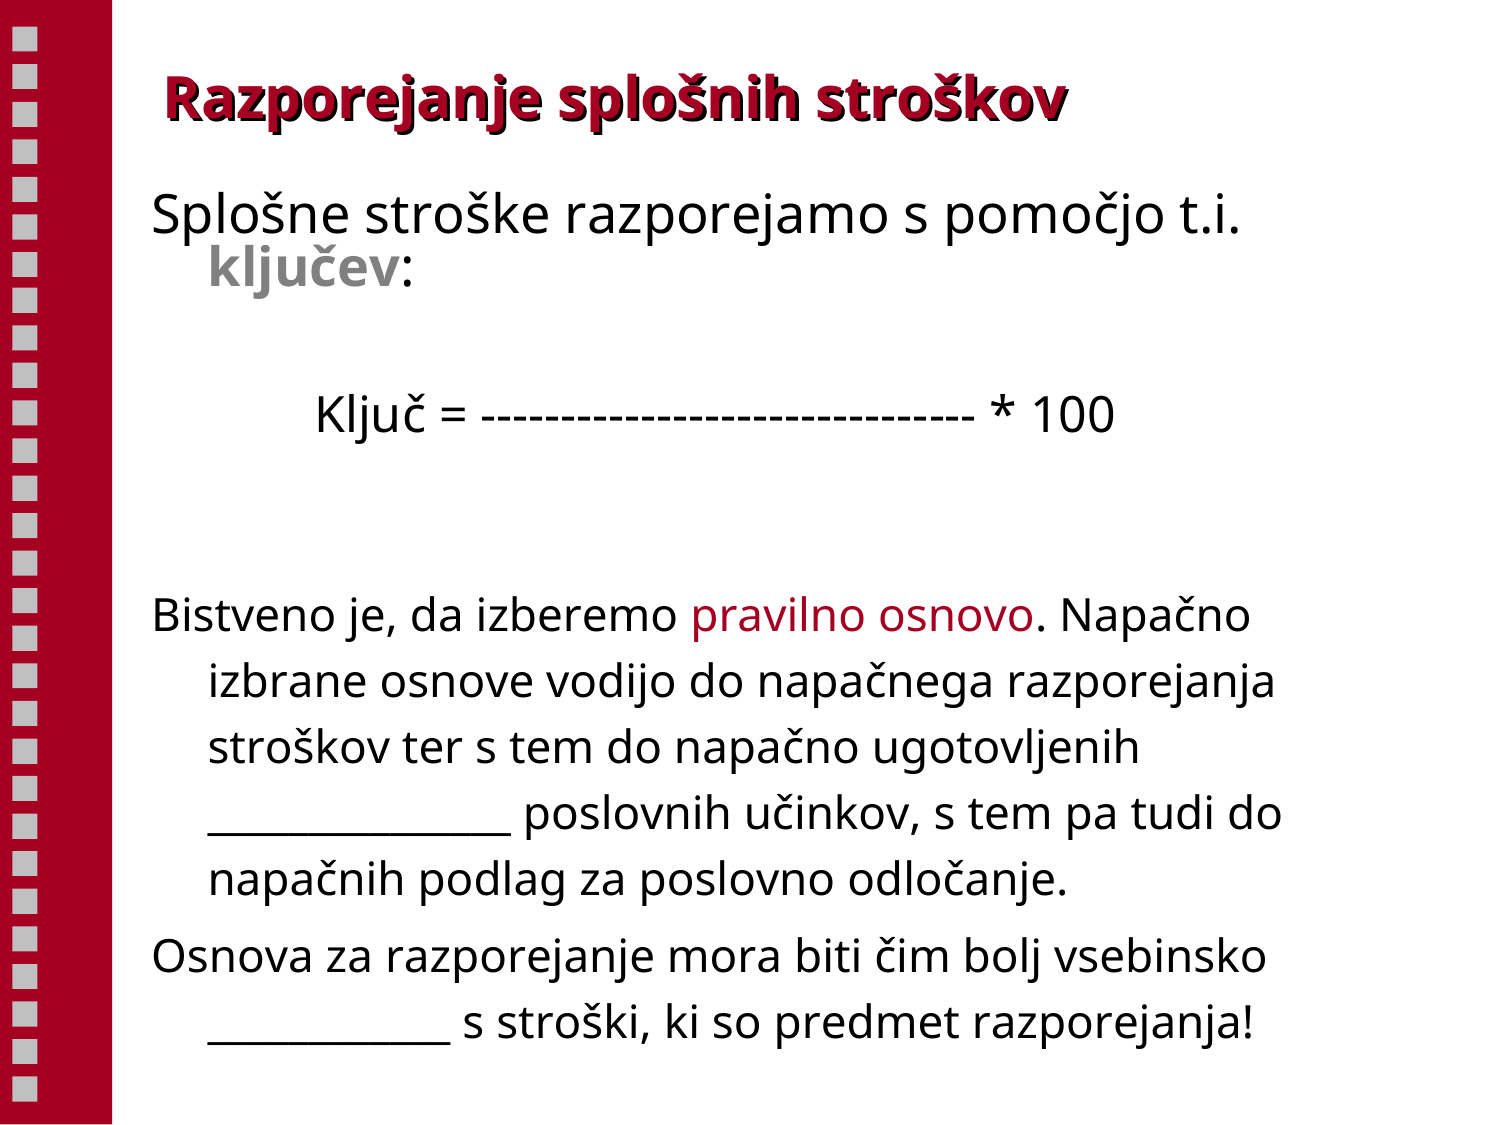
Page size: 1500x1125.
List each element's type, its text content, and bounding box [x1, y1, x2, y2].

list Splošne stroške razporejamo s pomočjo t.i. ključev: Ključ = ------------------------------- * 100 Bistveno je, da izberemo pravilno osnovo. Napačno izbrane osnove vodijo do napačnega razporejanja stroškov ter s tem do napačno ugotovljenih _______________ poslovnih učinkov, s tem pa tudi do napačnih podlag za poslovno odločanje. Osnova za razporejanje mora biti čim bolj vsebinsko ____________ s stroški, ki so predmet razporejanja! [136, 137, 1412, 1107]
title Razporejanje splošnih stroškov [147, 52, 1232, 137]
